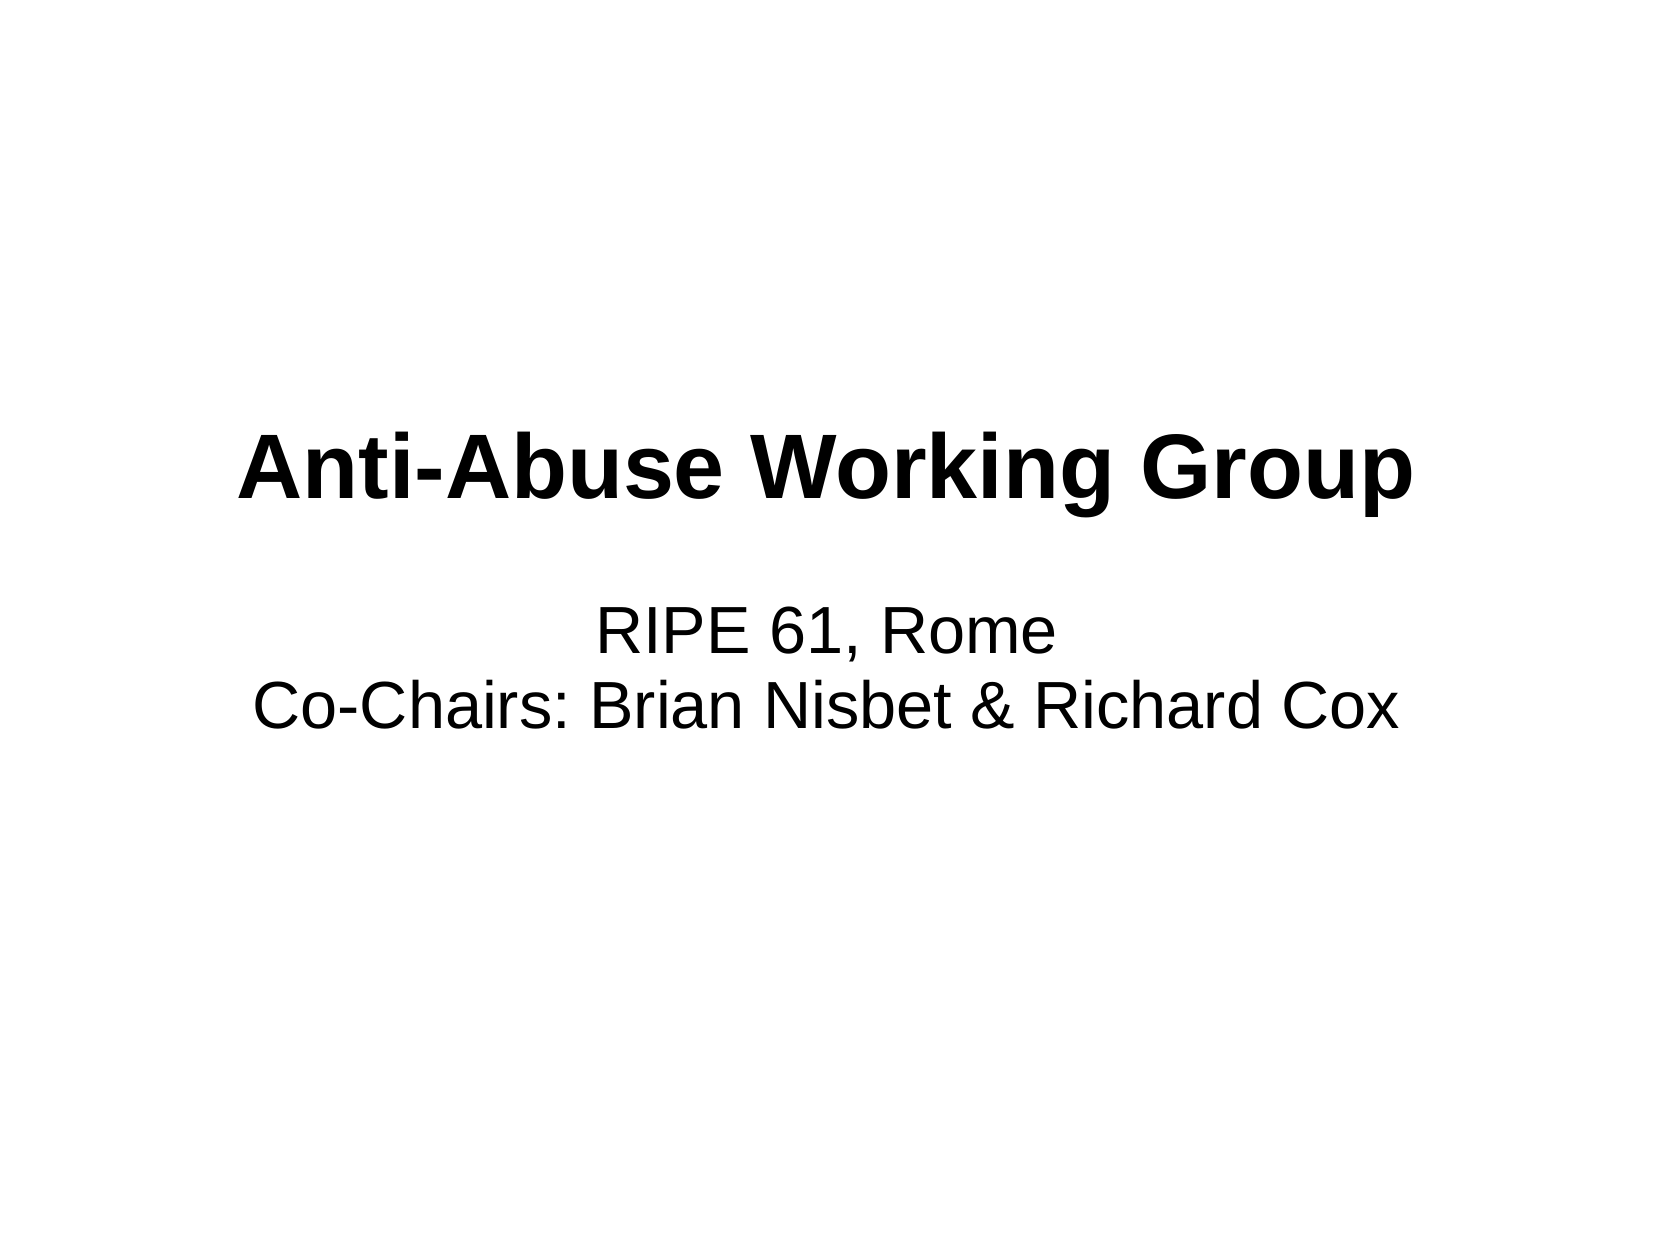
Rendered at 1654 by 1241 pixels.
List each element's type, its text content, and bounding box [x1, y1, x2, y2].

subtitle Anti-Abuse Working Group RIPE 61, Rome Co-Chairs: Brian Nisbet & Richard Cox [82, 56, 1571, 1102]
